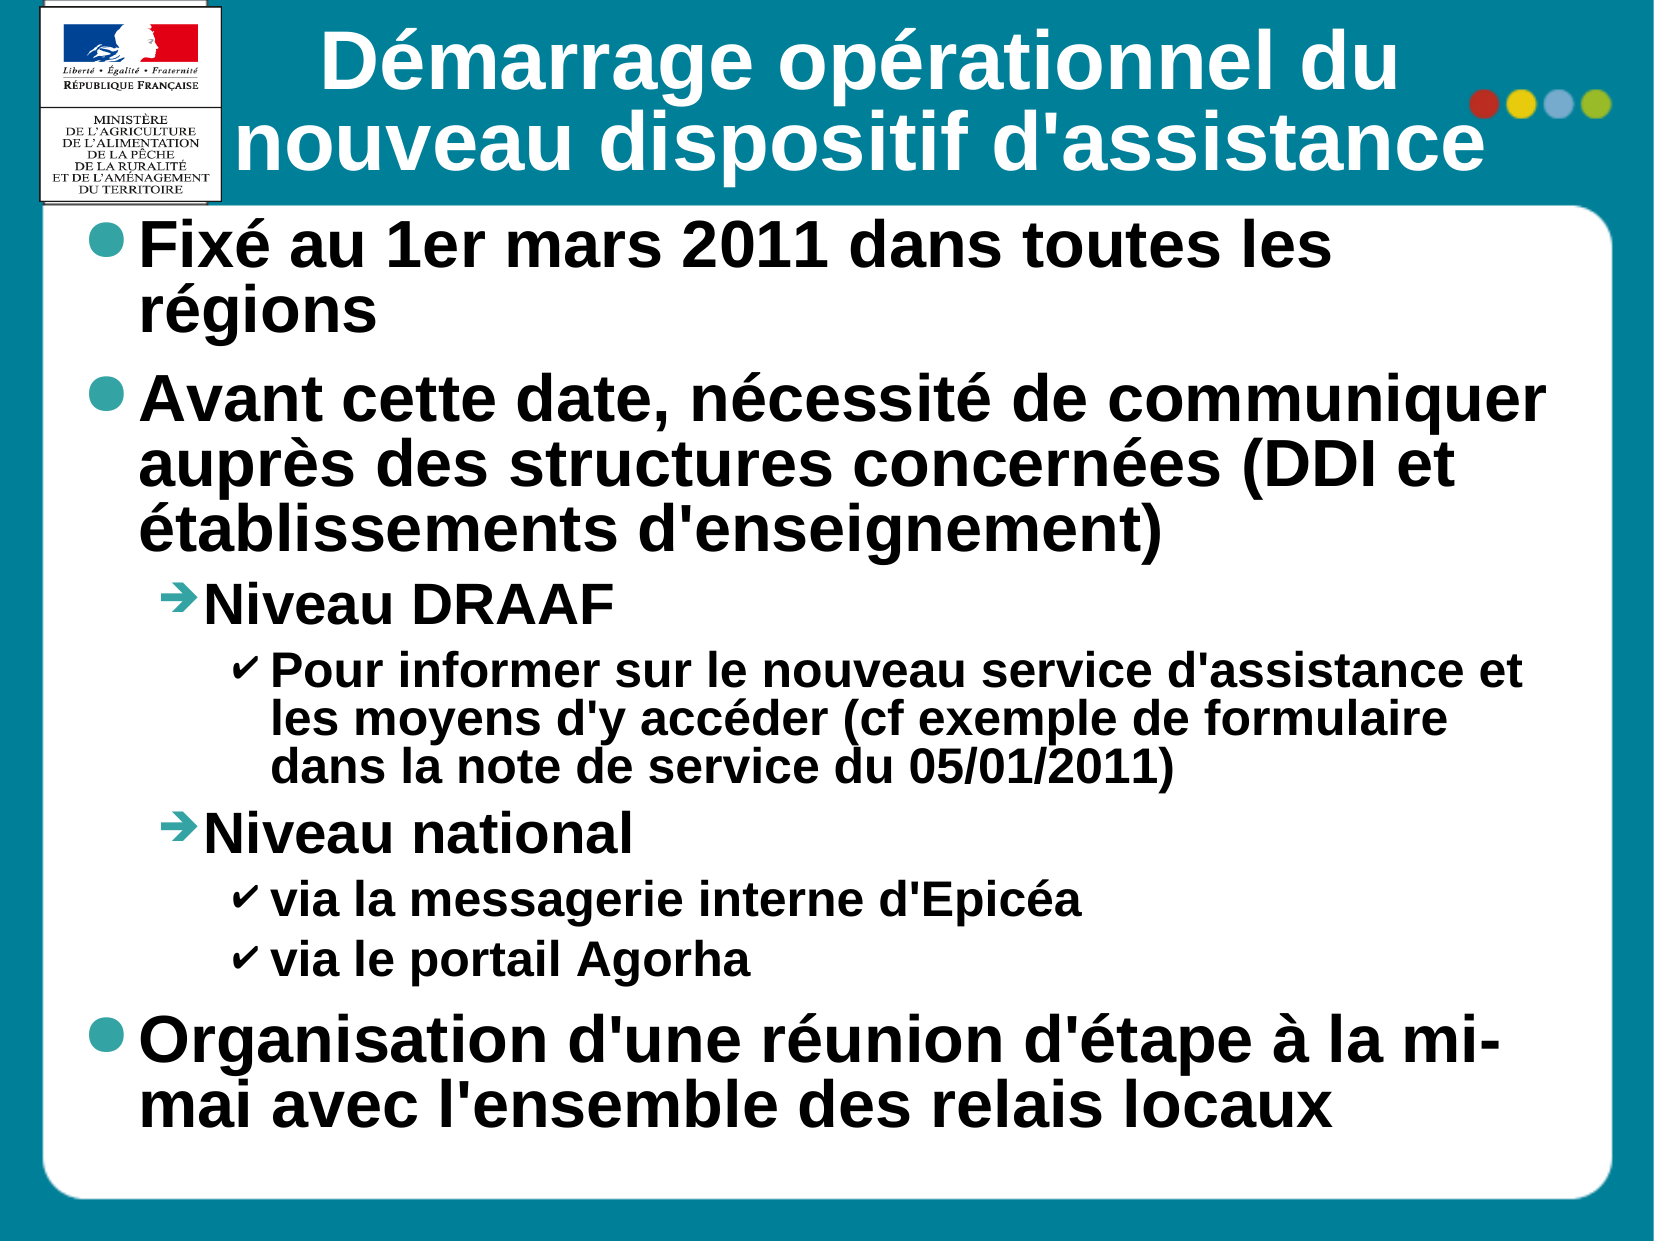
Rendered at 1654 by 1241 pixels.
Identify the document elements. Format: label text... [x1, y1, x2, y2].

title Démarrage opérationnel du nouveau dispositif d'assistance [174, 0, 1547, 216]
list Fixé au 1er mars 2011 dans toutes les régions Avant cette date, nécessité de communiquer auprès des structures concernées (DDI et établissements d'enseignement) Niveau DRAAF Pour informer sur le nouveau service d'assistance et les moyens d'y accéder (cf exemple de formulaire dans la note de service du 05/01/2011) Niveau national via la messagerie interne d'Epicéa via le portail Agorha Organisation d'une réunion d'étape à la mi-mai avec l'ensemble des relais locaux [82, 216, 1565, 1159]
picture [0, 0, 1654, 1241]
